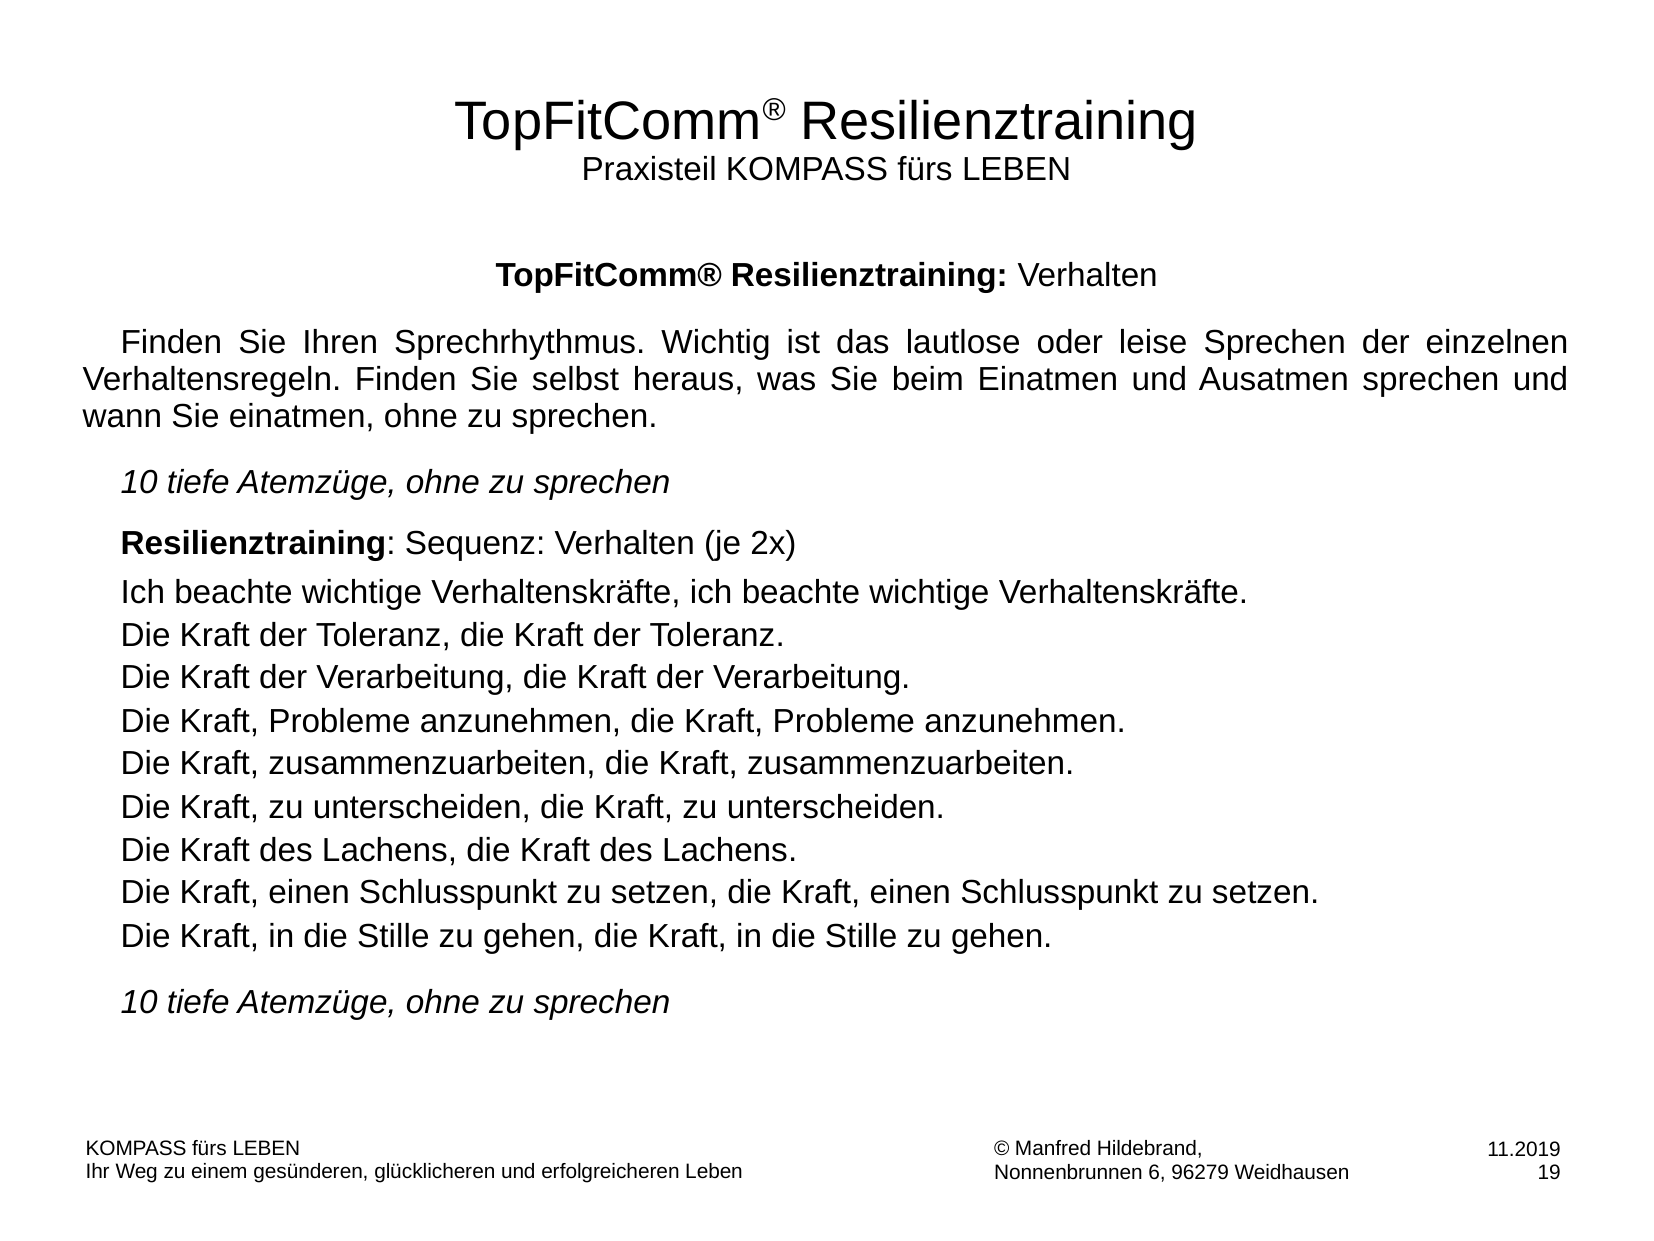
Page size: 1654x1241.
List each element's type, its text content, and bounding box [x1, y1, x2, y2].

text_box © Manfred Hildebrand, Nonnenbrunnen 6, 96279 Weidhausen [979, 1118, 1389, 1203]
text_box KOMPASS fürs LEBEN Ihr Weg zu einem gesünderen, glücklicheren und erfolgreicheren Leben [70, 1117, 964, 1202]
text_box 11.2019 19 [1405, 1118, 1576, 1203]
list TopFitComm® Resilienztraining: Verhalten Finden Sie Ihren Sprechrhythmus. Wichtig ist das lautlose oder leise Sprechen der einzelnen Verhaltensregeln. Finden Sie selbst heraus, was Sie beim Einatmen und Ausatmen sprechen und wann Sie einatmen, ohne zu sprechen. 10 tiefe Atemzüge, ohne zu sprechen Resilienztraining: Sequenz: Verhalten (je 2x) Ich beachte wichtige Verhaltenskräfte, ich beachte wichtige Verhaltenskräfte. Die Kraft der Toleranz, die Kraft der Toleranz. Die Kraft der Verarbeitung, die Kraft der Verarbeitung. Die Kraft, Probleme anzunehmen, die Kraft, Probleme anzunehmen. Die Kraft, zusammenzuarbeiten, die Kraft, zusammenzuarbeiten. Die Kraft, zu unterscheiden, die Kraft, zu unterscheiden. Die Kraft des Lachens, die Kraft des Lachens. Die Kraft, einen Schlusspunkt zu setzen, die Kraft, einen Schlusspunkt zu setzen. Die Kraft, in die Stille zu gehen, die Kraft, in die Stille zu gehen. 10 tiefe Atemzüge, ohne zu sprechen [82, 256, 1571, 1109]
title TopFitComm® Resilienztraining Praxisteil KOMPASS fürs LEBEN [82, 49, 1571, 256]
